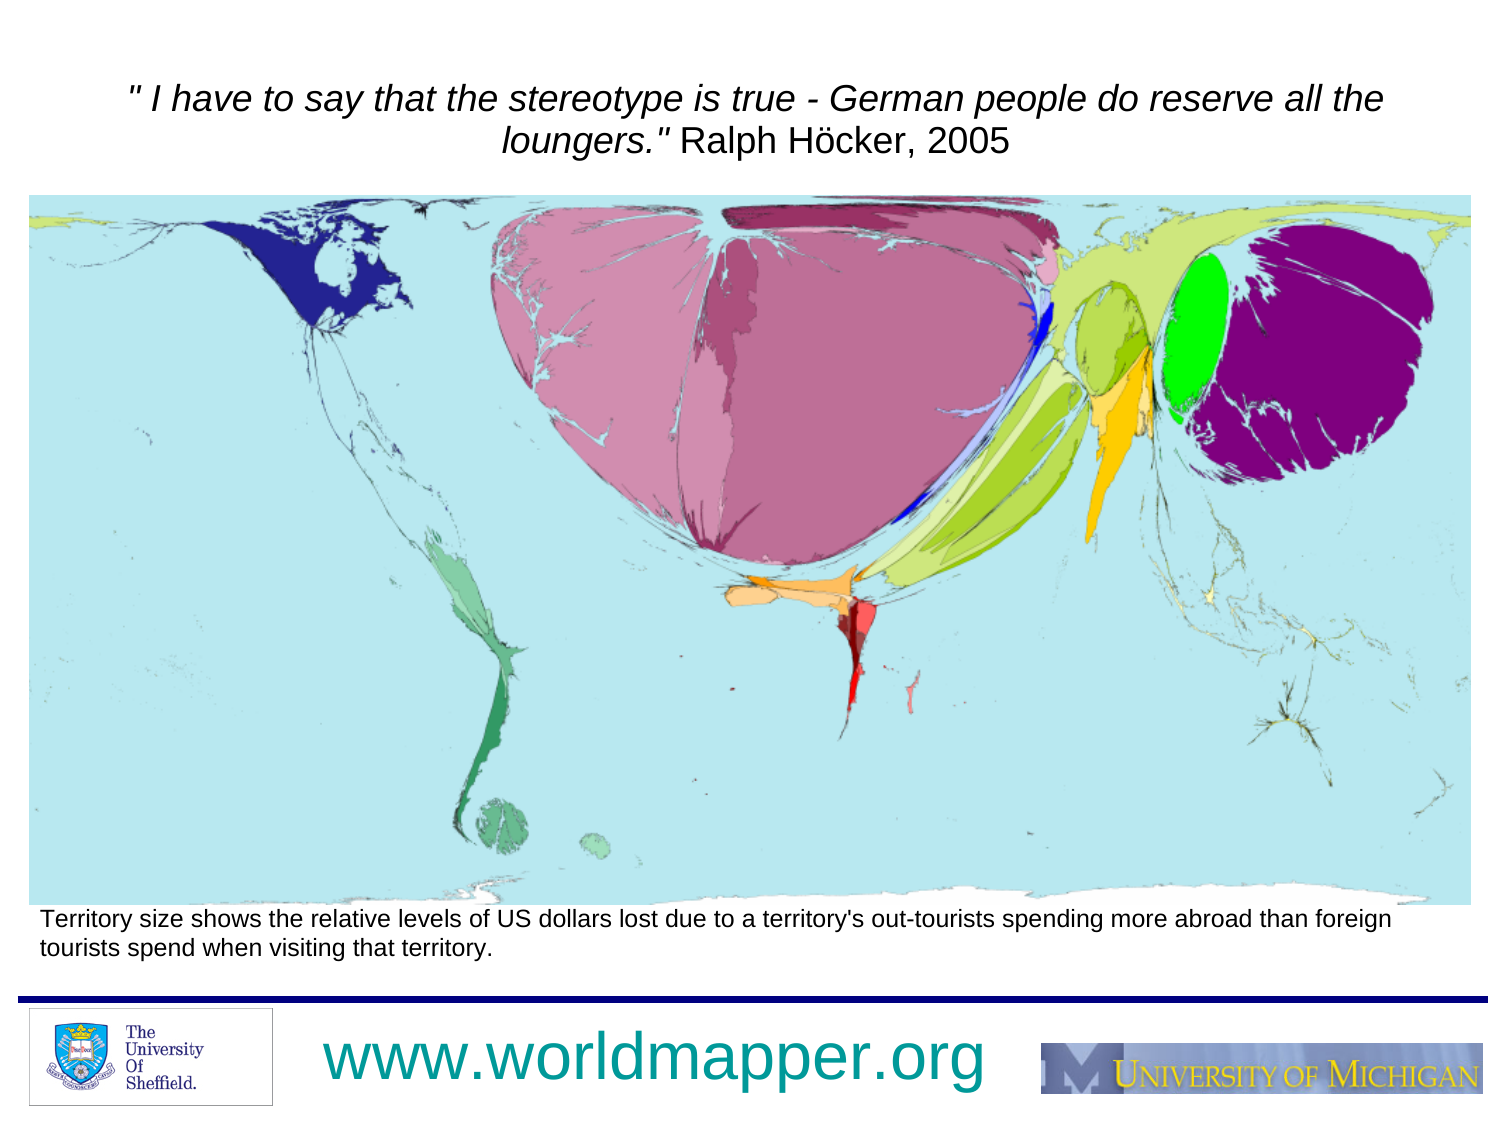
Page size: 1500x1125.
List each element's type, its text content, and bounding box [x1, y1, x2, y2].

title " I have to say that the stereotype is true - German people do reserve all the loungers." Ralph Höcker, 2005 [76, 42, 1436, 195]
picture [29, 1008, 273, 1106]
picture [1041, 1043, 1483, 1094]
text_box Territory size shows the relative levels of US dollars lost due to a territory's out-tourists spending more abroad than foreign tourists spend when visiting that territory. [24, 897, 1418, 997]
picture [29, 195, 1471, 905]
